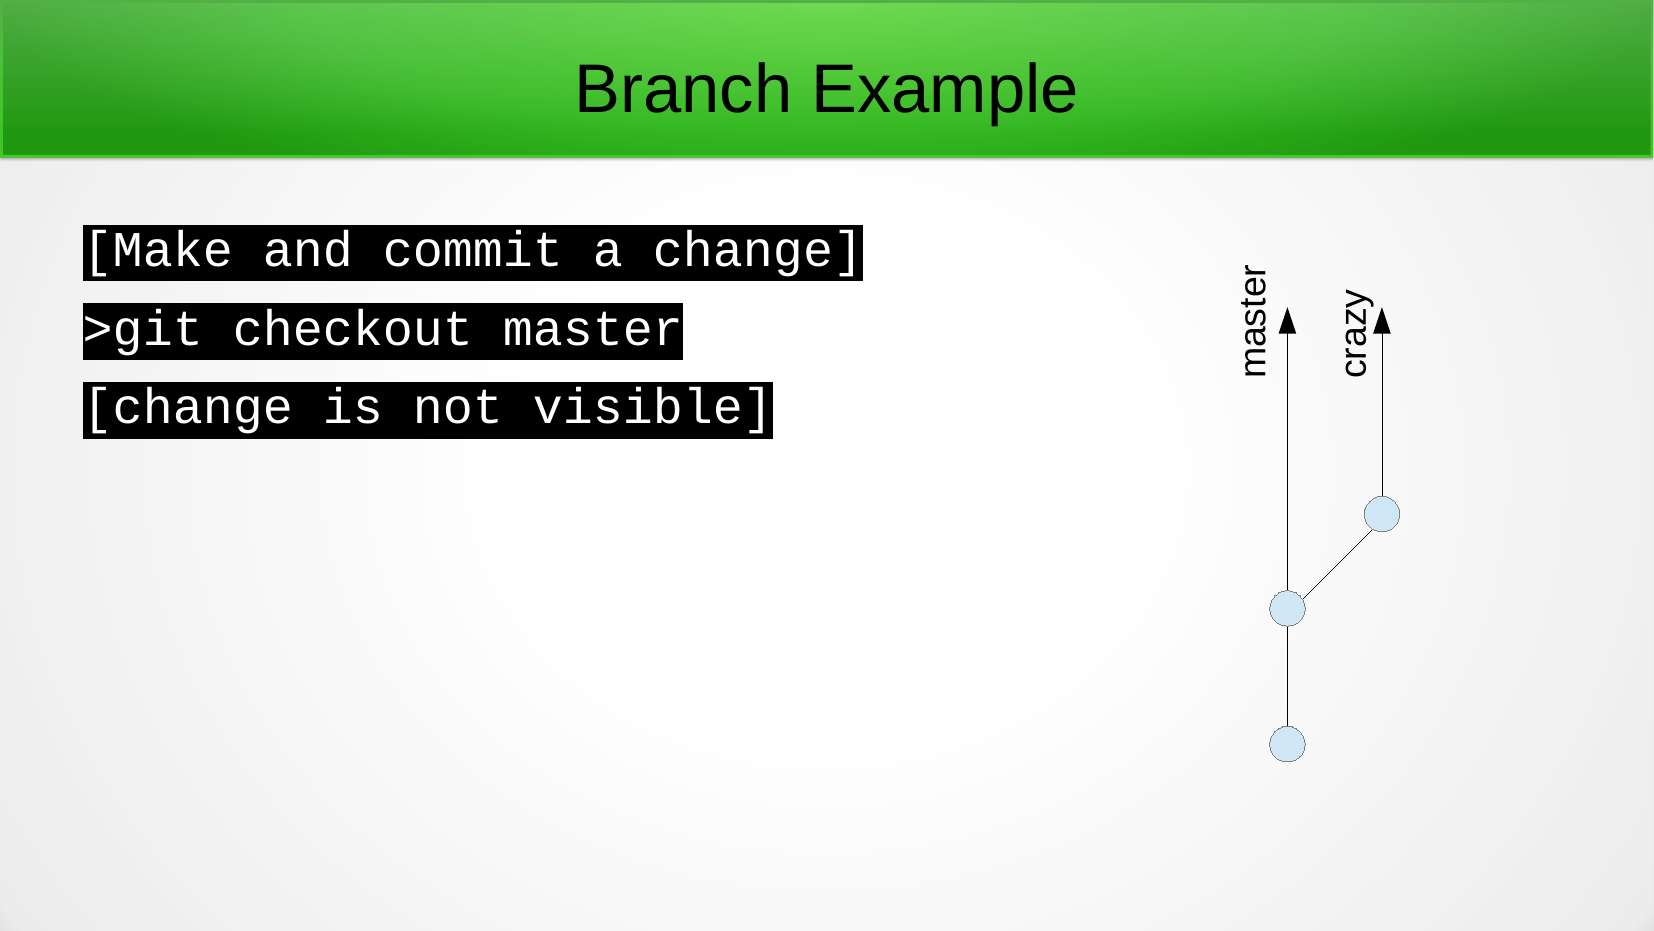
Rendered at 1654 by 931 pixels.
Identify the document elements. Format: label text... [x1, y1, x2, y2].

text_box [1364, 496, 1400, 532]
list [Make and commit a change] >git checkout master [change is not visible] [82, 224, 1571, 764]
text_box [1269, 590, 1306, 627]
text_box crazy [1324, 204, 1382, 394]
text_box [1269, 726, 1306, 762]
title Branch Example [82, 35, 1571, 142]
text_box master [1223, 204, 1281, 394]
